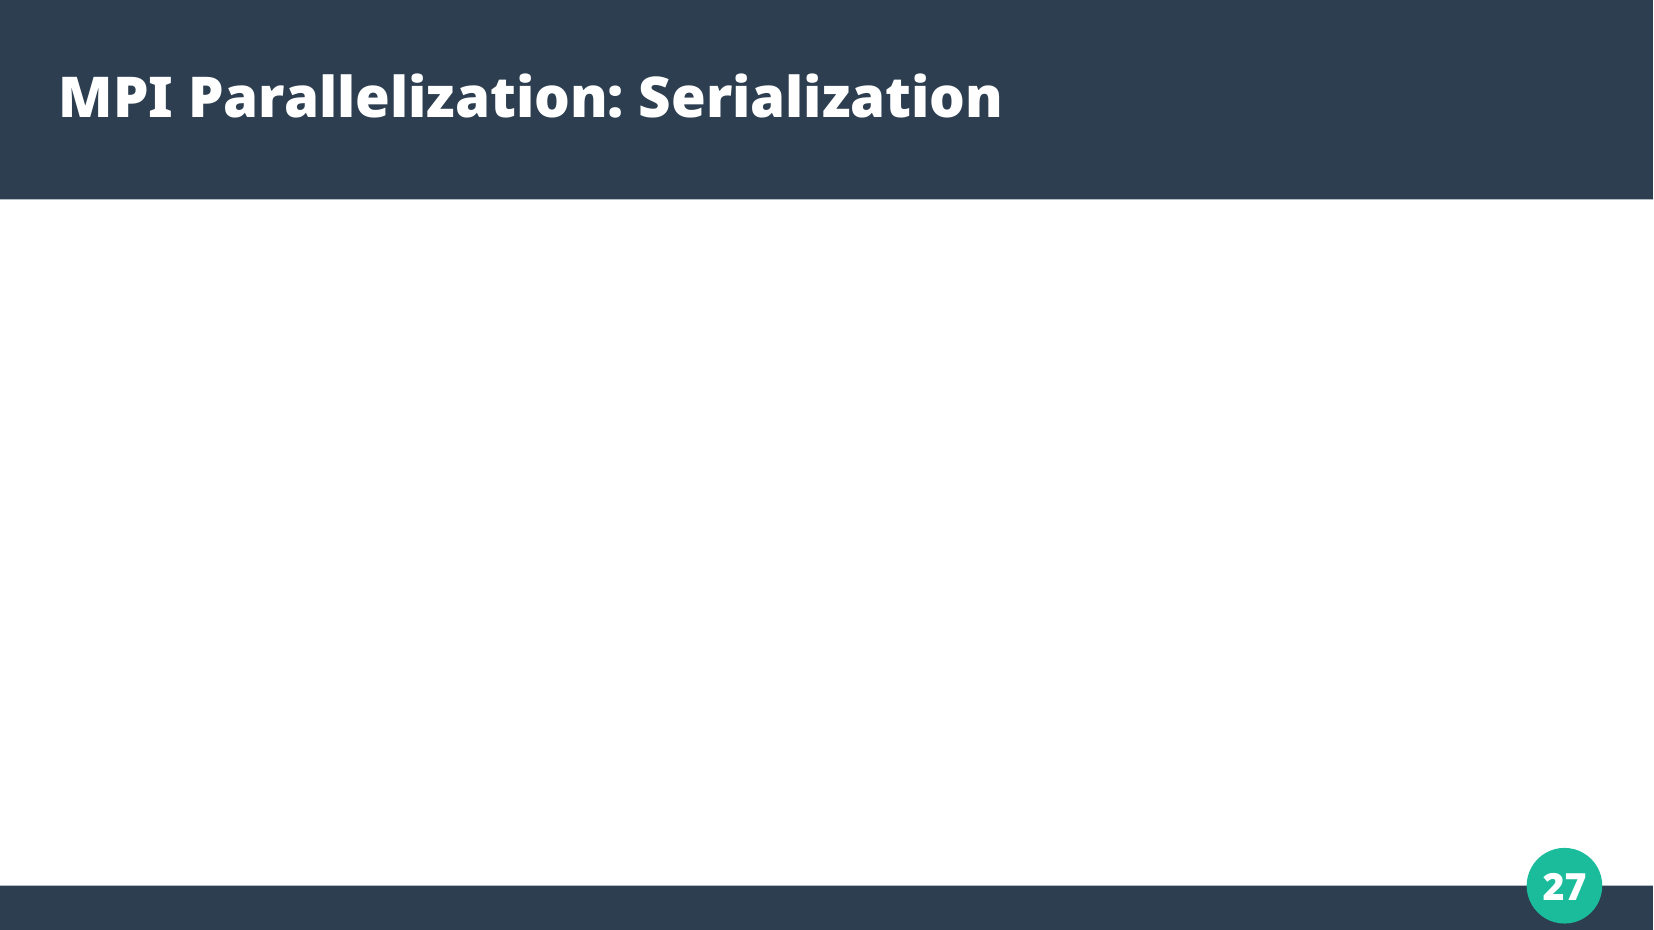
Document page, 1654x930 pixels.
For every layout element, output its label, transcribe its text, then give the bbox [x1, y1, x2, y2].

title MPI Parallelization: Serialization [58, 36, 1594, 156]
